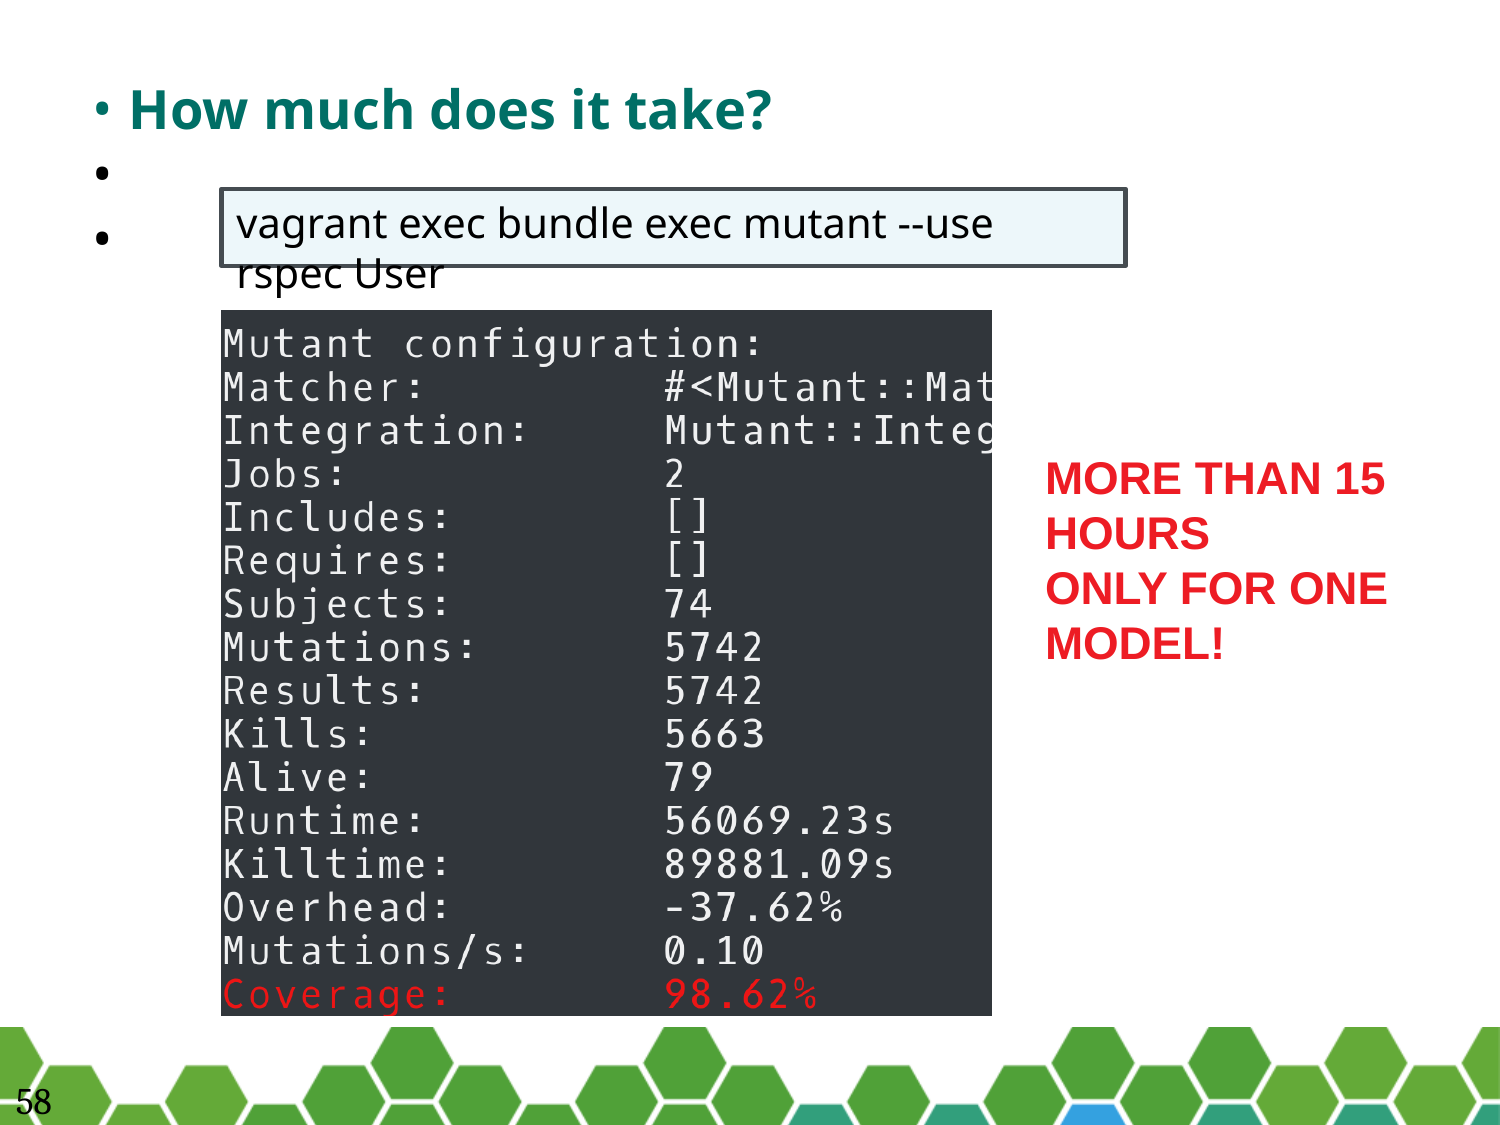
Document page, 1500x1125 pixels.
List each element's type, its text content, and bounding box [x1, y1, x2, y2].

text_box MORE THAN 15 HOURS ONLY FOR ONE MODEL! [1030, 441, 1419, 929]
text_box vagrant exec bundle exec mutant --use rspec User [221, 188, 1126, 335]
picture [0, 1027, 1500, 1125]
picture [221, 310, 992, 1016]
text_box How much does it take? [92, 75, 1467, 728]
